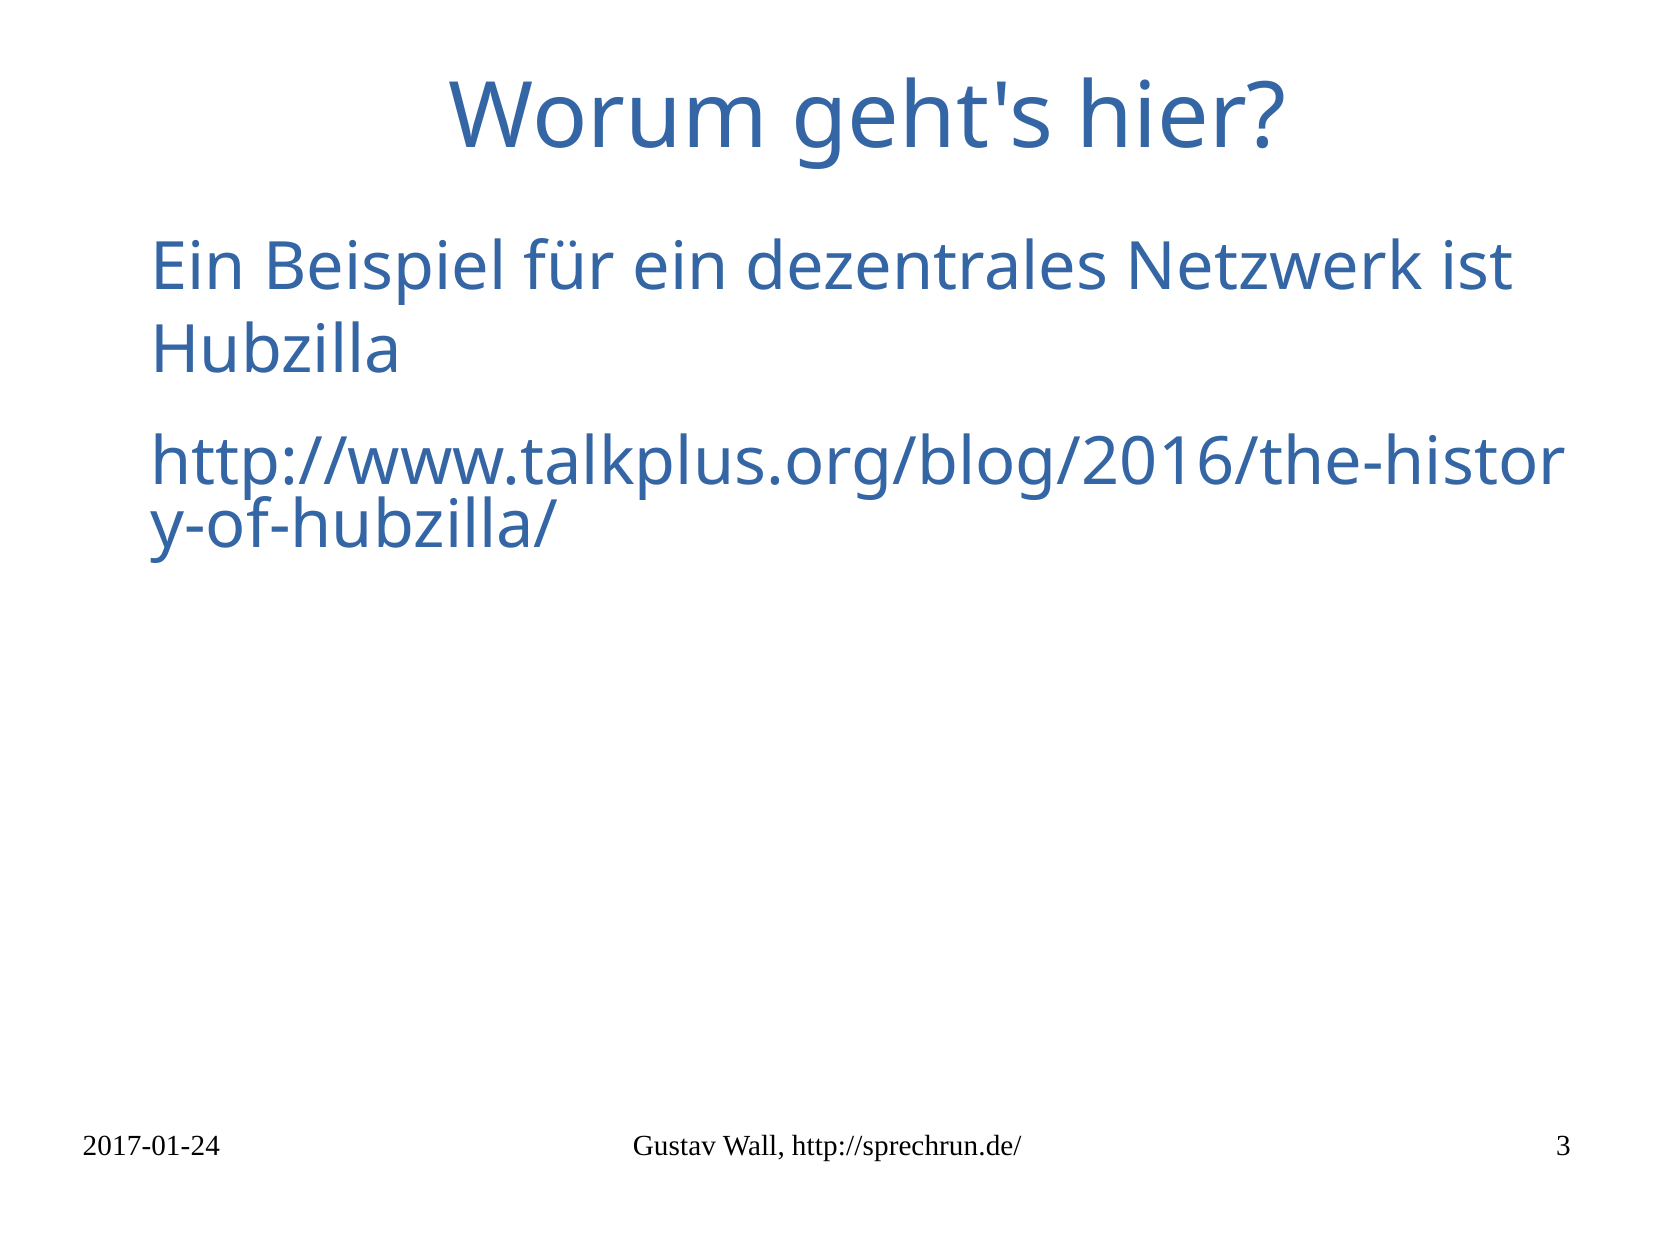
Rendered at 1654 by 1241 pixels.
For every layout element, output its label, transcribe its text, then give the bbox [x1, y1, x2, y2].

title Worum geht's hier? [82, 4, 1654, 219]
list Ein Beispiel für ein dezentrales Netzwerk ist Hubzilla http://www.talkplus.org/blog/2016/the-history-of-hubzilla/ [150, 226, 1568, 1195]
